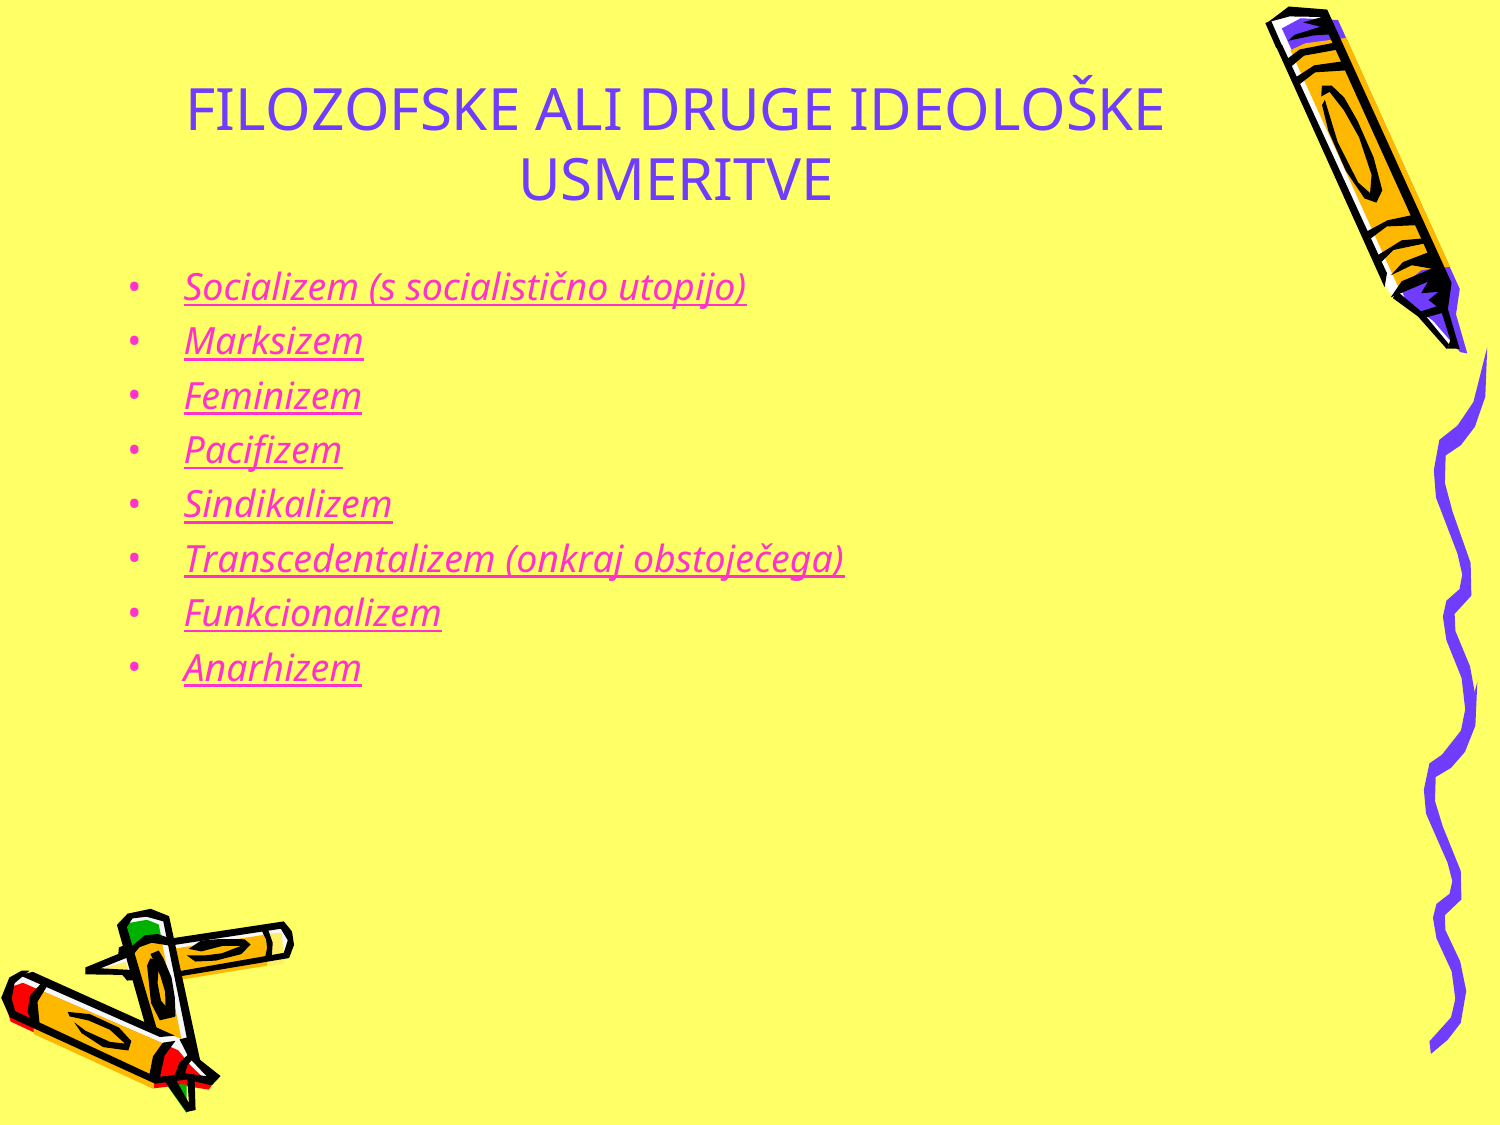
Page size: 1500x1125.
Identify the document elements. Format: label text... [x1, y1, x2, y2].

title FILOZOFSKE ALI DRUGE IDEOLOŠKE USMERITVE [112, 24, 1240, 220]
list Socializem (s socialistično utopijo) Marksizem Feminizem Pacifizem Sindikalizem Transcedentalizem (onkraj obstoječega) Funkcionalizem Anarhizem [112, 255, 1375, 901]
